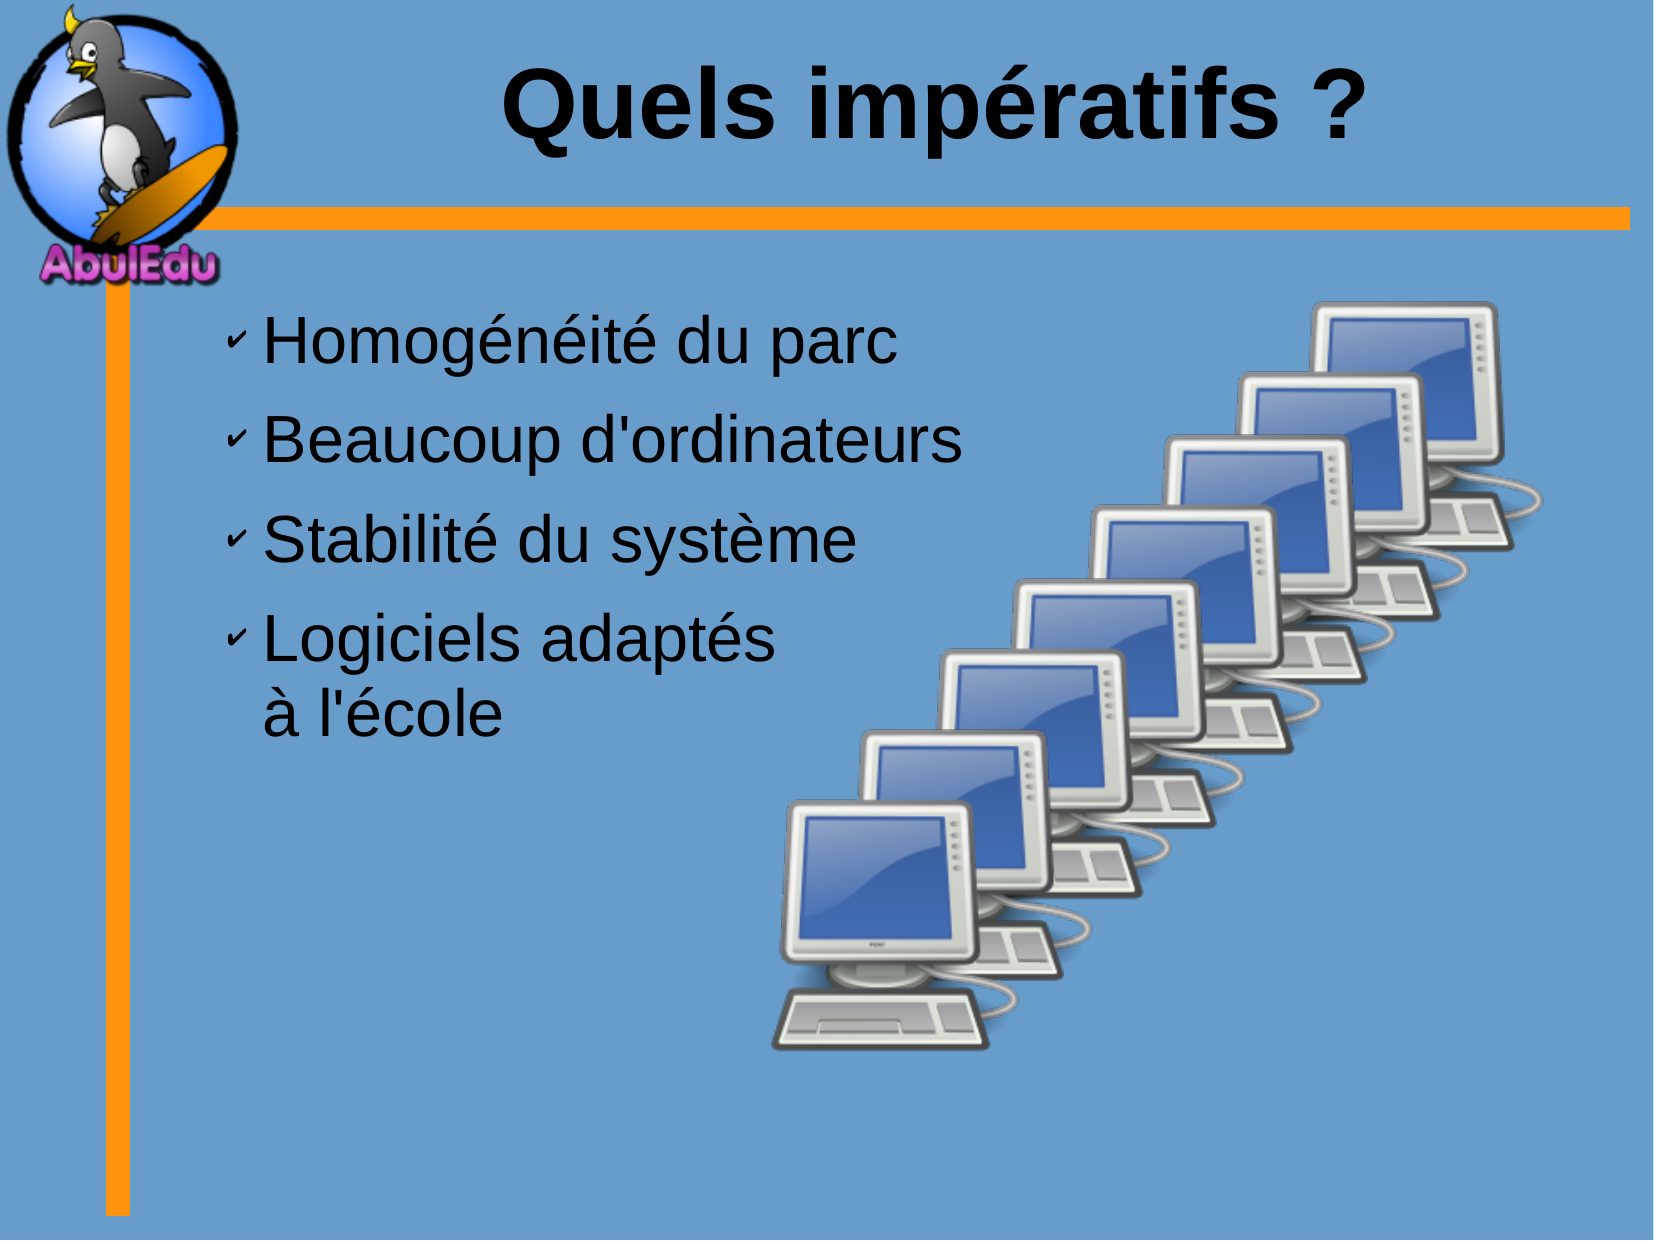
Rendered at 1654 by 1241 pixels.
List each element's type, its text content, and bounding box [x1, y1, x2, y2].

text_box Homogénéité du parc Beaucoup d'ordinateurs Stabilité du système Logiciels adaptés à l'école [177, 295, 1625, 1196]
picture [765, 295, 1550, 1058]
picture [0, 0, 248, 292]
title Quels impératifs ? [248, 0, 1636, 208]
